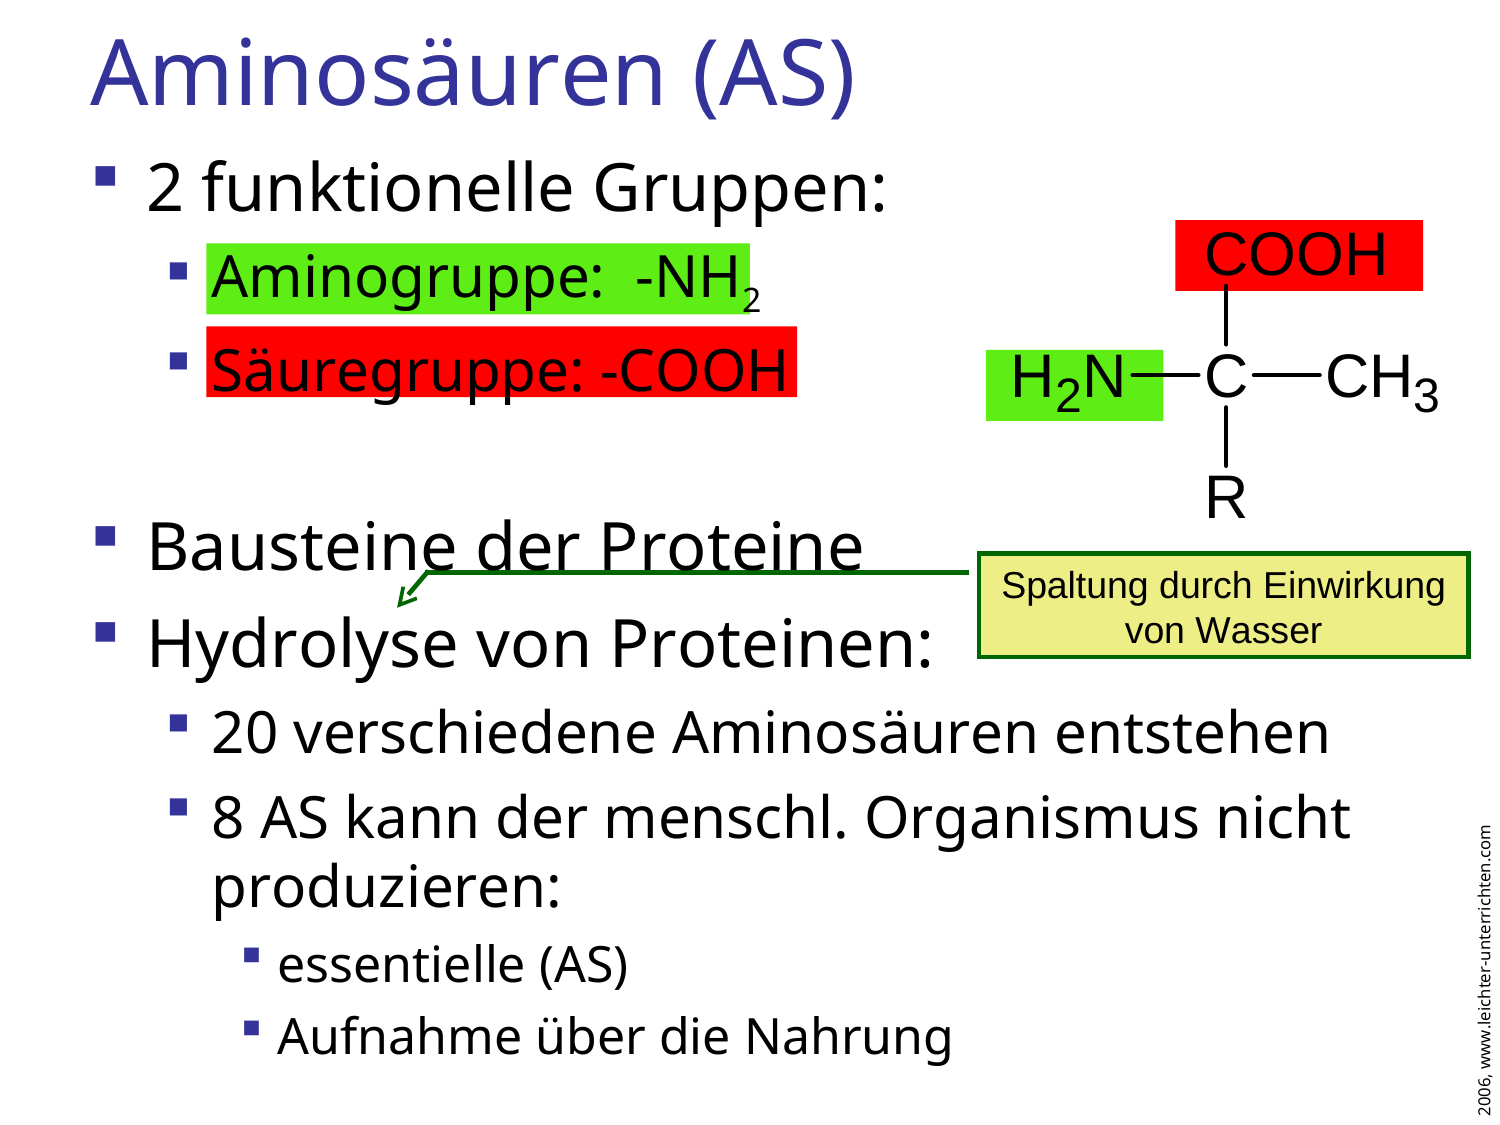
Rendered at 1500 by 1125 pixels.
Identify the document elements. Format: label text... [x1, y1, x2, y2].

text_box Spaltung durch Einwirkung von Wasser [1426, 554, 1468, 657]
list 2 funktionelle Gruppen: Aminogruppe: -NH2 Säuregruppe: -COOH Bausteine der Proteine Hydrolyse von Proteinen: 20 verschiedene Aminosäuren entstehen 8 AS kann der menschl. Organismus nicht produzieren: essentielle (AS) Aufnahme über die Nahrung [75, 137, 1426, 1094]
chart [1426, 220, 1441, 534]
title Aminosäuren (AS) [75, 0, 1426, 137]
